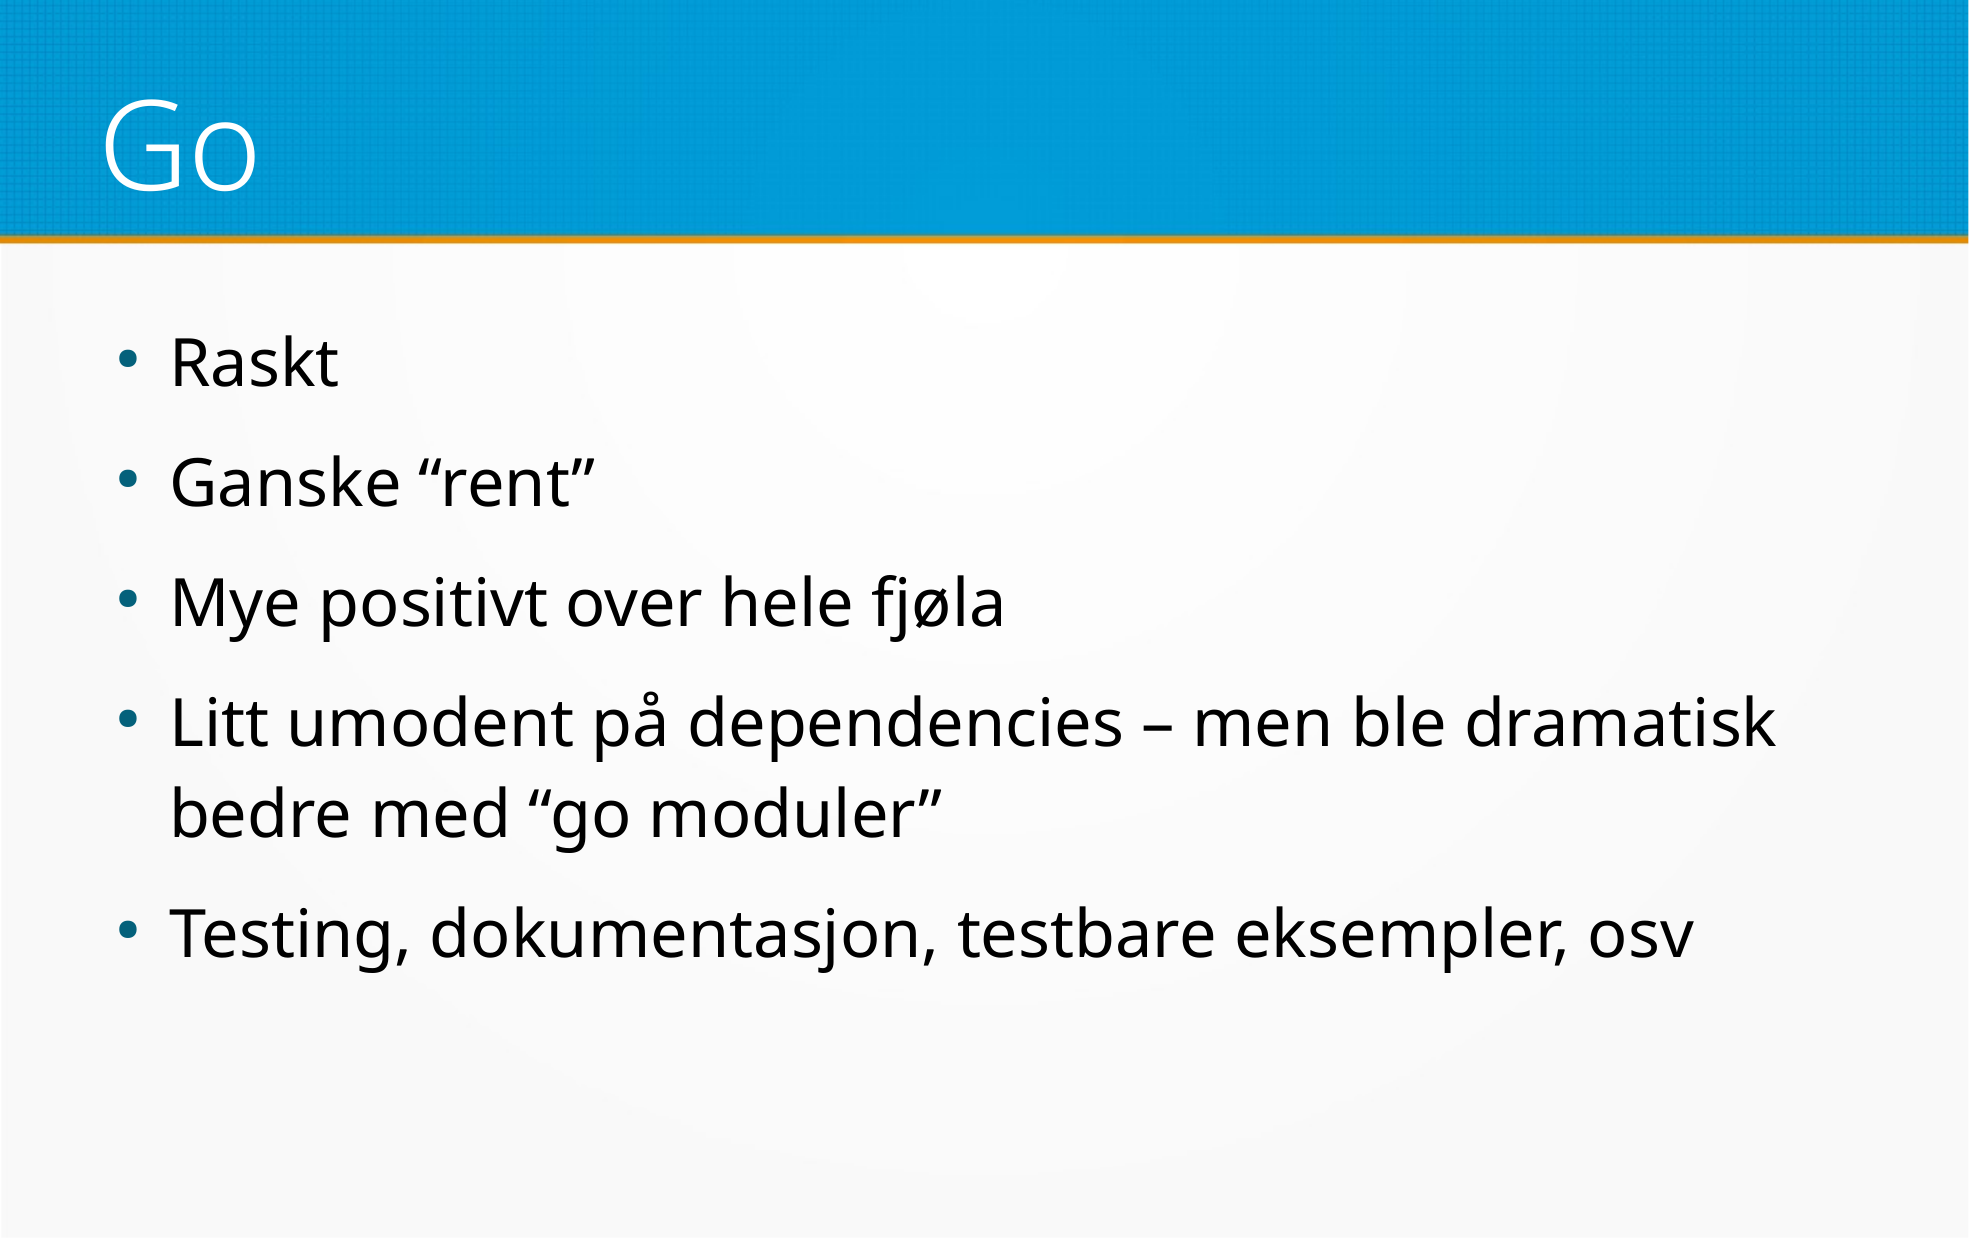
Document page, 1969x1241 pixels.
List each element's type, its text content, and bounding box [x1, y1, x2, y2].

list Raskt Ganske “rent” Mye positivt over hele fjøla Litt umodent på dependencies – men ble dramatisk bedre med “go moduler” Testing, dokumentasjon, testbare eksempler, osv [98, 315, 1861, 1081]
title Go [98, 19, 1870, 227]
picture [0, 233, 1969, 1241]
